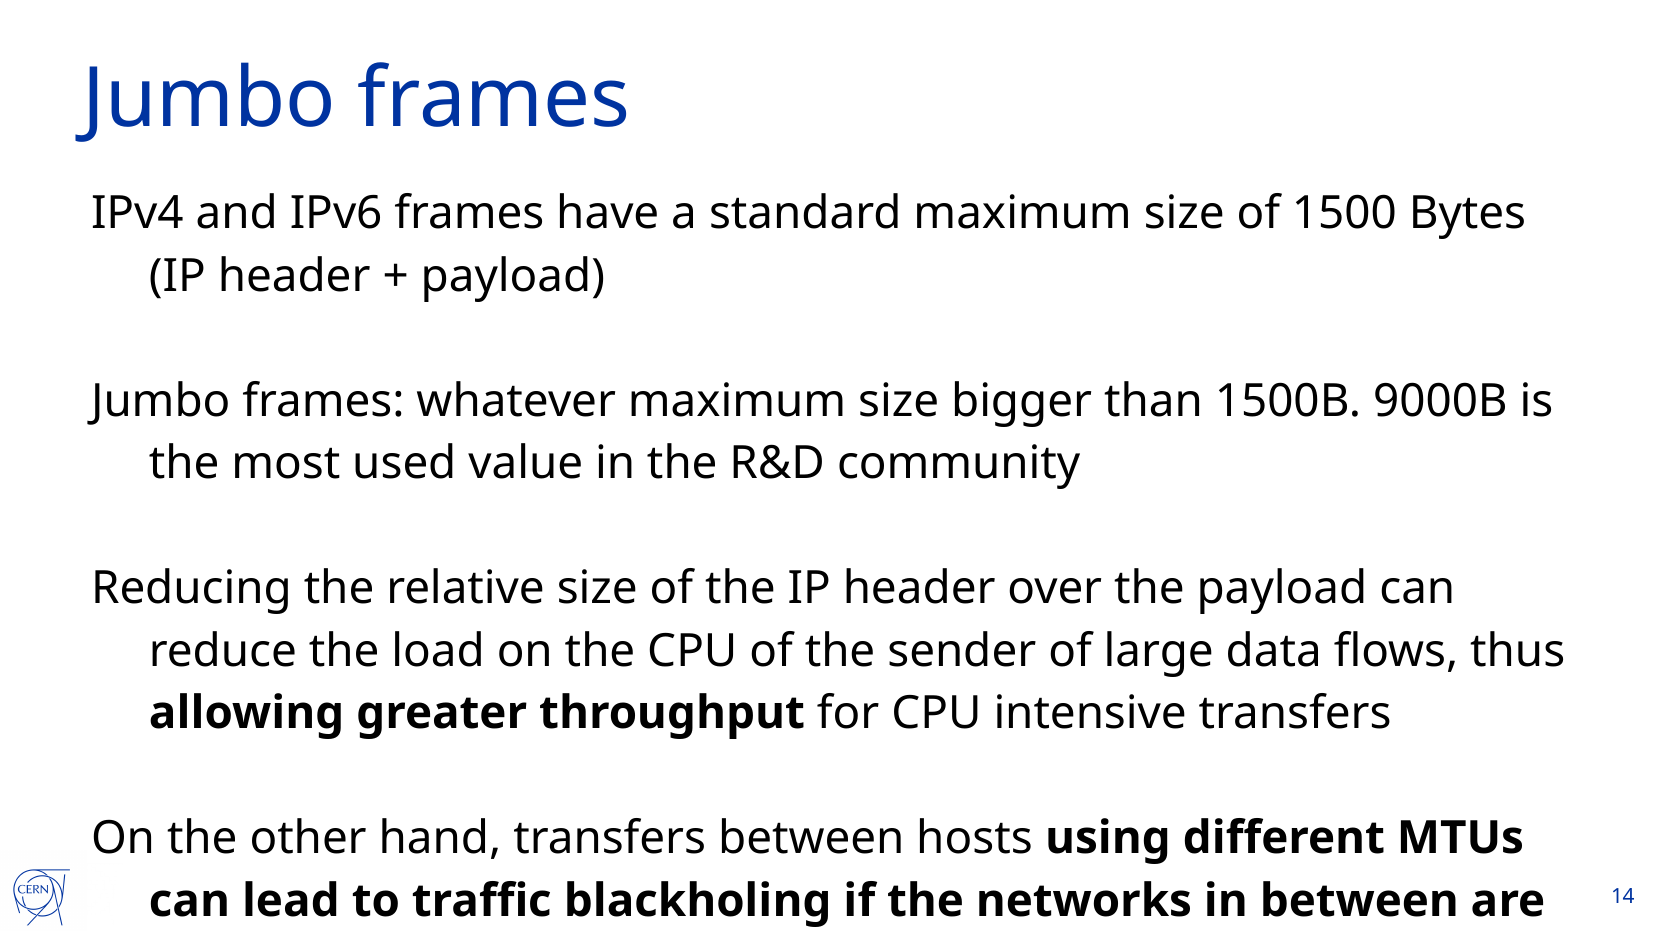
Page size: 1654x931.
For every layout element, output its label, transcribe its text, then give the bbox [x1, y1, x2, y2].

text_box IPv4 and IPv6 frames have a standard maximum size of 1500 Bytes (IP header + payload) Jumbo frames: whatever maximum size bigger than 1500B. 9000B is the most used value in the R&D community Reducing the relative size of the IP header over the payload can reduce the load on the CPU of the sender of large data flows, thus allowing greater throughput for CPU intensive transfers On the other hand, transfers between hosts using different MTUs can lead to traffic blackholing if the networks in between are not properly configured [76, 172, 1601, 931]
title Jumbo frames [82, 37, 1571, 166]
picture [0, 850, 76, 931]
